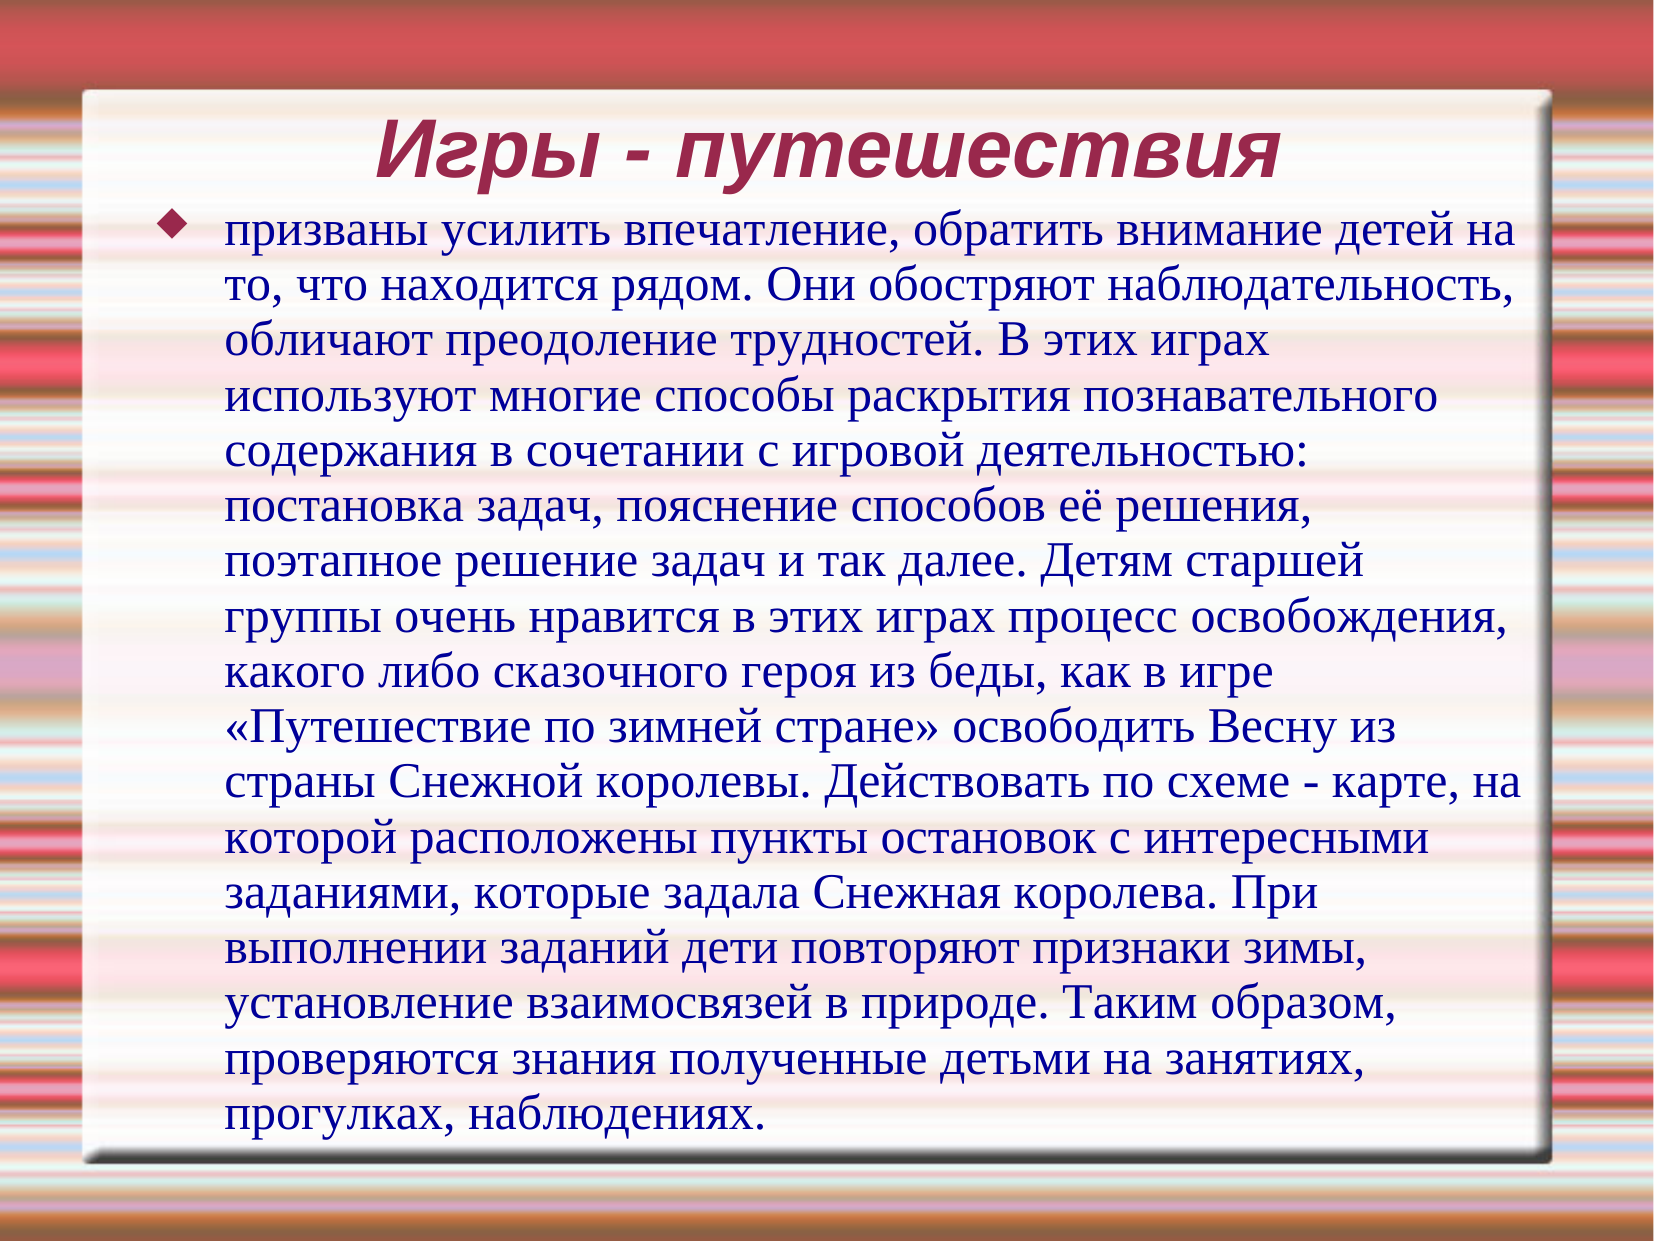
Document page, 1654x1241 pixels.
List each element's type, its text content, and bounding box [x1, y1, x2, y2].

title Игры - путешествия [123, 82, 1536, 216]
list призваны усилить впечатление, обратить внимание детей на то, что находится рядом. Они обостряют наблюдательность, обличают преодоление трудностей. В этих играх используют многие способы раскрытия познавательного содержания в сочетании с игровой деятельностью: постановка задач, пояснение способов её решения, поэтапное решение задач и так далее. Детям старшей группы очень нравится в этих играх процесс освобождения, какого либо сказочного героя из беды, как в игре «Путешествие по зимней стране» освободить Весну из страны Снежной королевы. Действовать по схеме - карте, на которой расположены пункты остановок с интересными заданиями, которые задала Снежная королева. При выполнении заданий дети повторяют признаки зимы, установление взаимосвязей в природе. Таким образом, проверяются знания полученные детьми на занятиях, прогулках, наблюдениях. [141, 200, 1523, 1158]
picture [0, 0, 1654, 1241]
